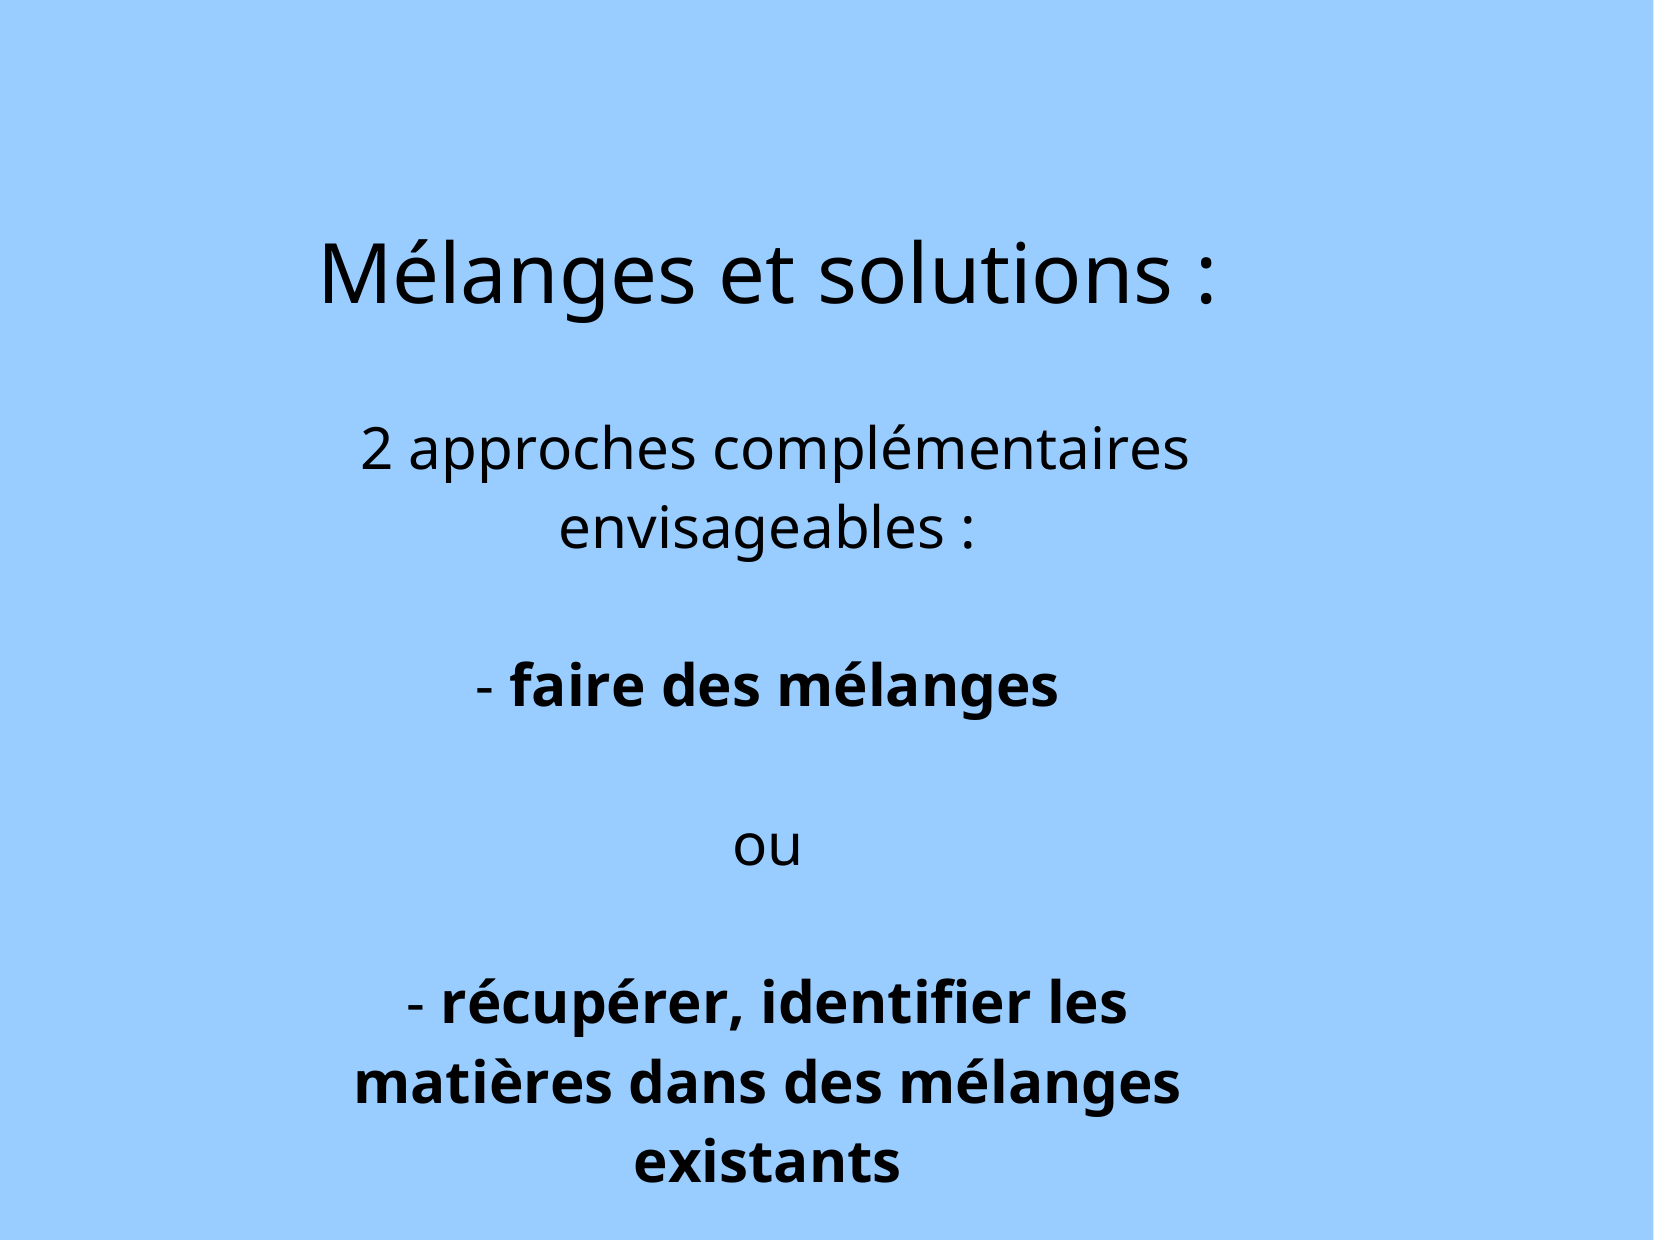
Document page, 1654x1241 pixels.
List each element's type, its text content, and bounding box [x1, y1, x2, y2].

text_box Mélanges et solutions : 2 approches complémentaires envisageables : - faire des mélanges ou - récupérer, identifier les matières dans des mélanges existants [265, 206, 1270, 1064]
